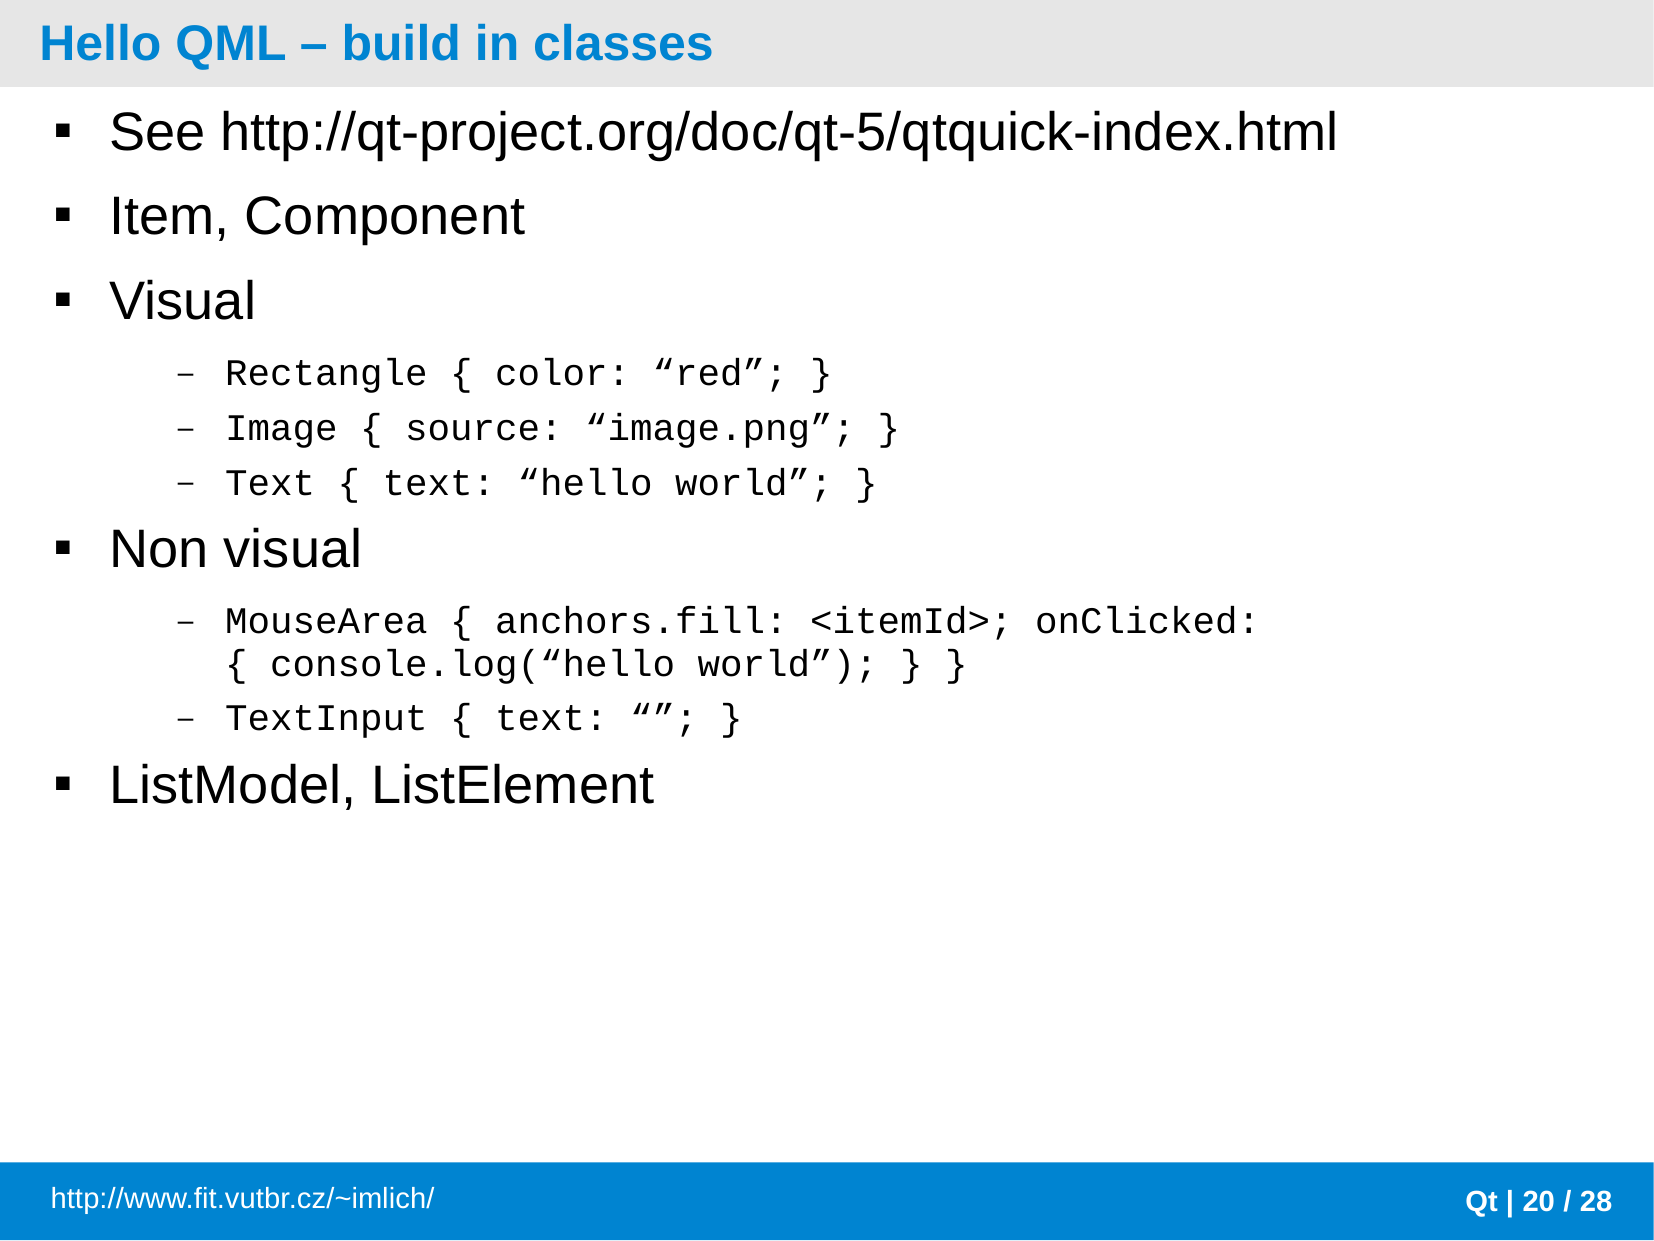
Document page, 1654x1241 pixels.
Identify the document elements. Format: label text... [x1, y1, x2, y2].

list See http://qt-project.org/doc/qt-5/qtquick-index.html Item, Component Visual Rectangle { color: “red”; } Image { source: “image.png”; } Text { text: “hello world”; } Non visual MouseArea { anchors.fill: <itemId>; onClicked: { console.log(“hello world”); } } TextInput { text: “”; } ListModel, ListElement [38, 101, 1616, 821]
title Hello QML – build in classes [39, 5, 1615, 81]
